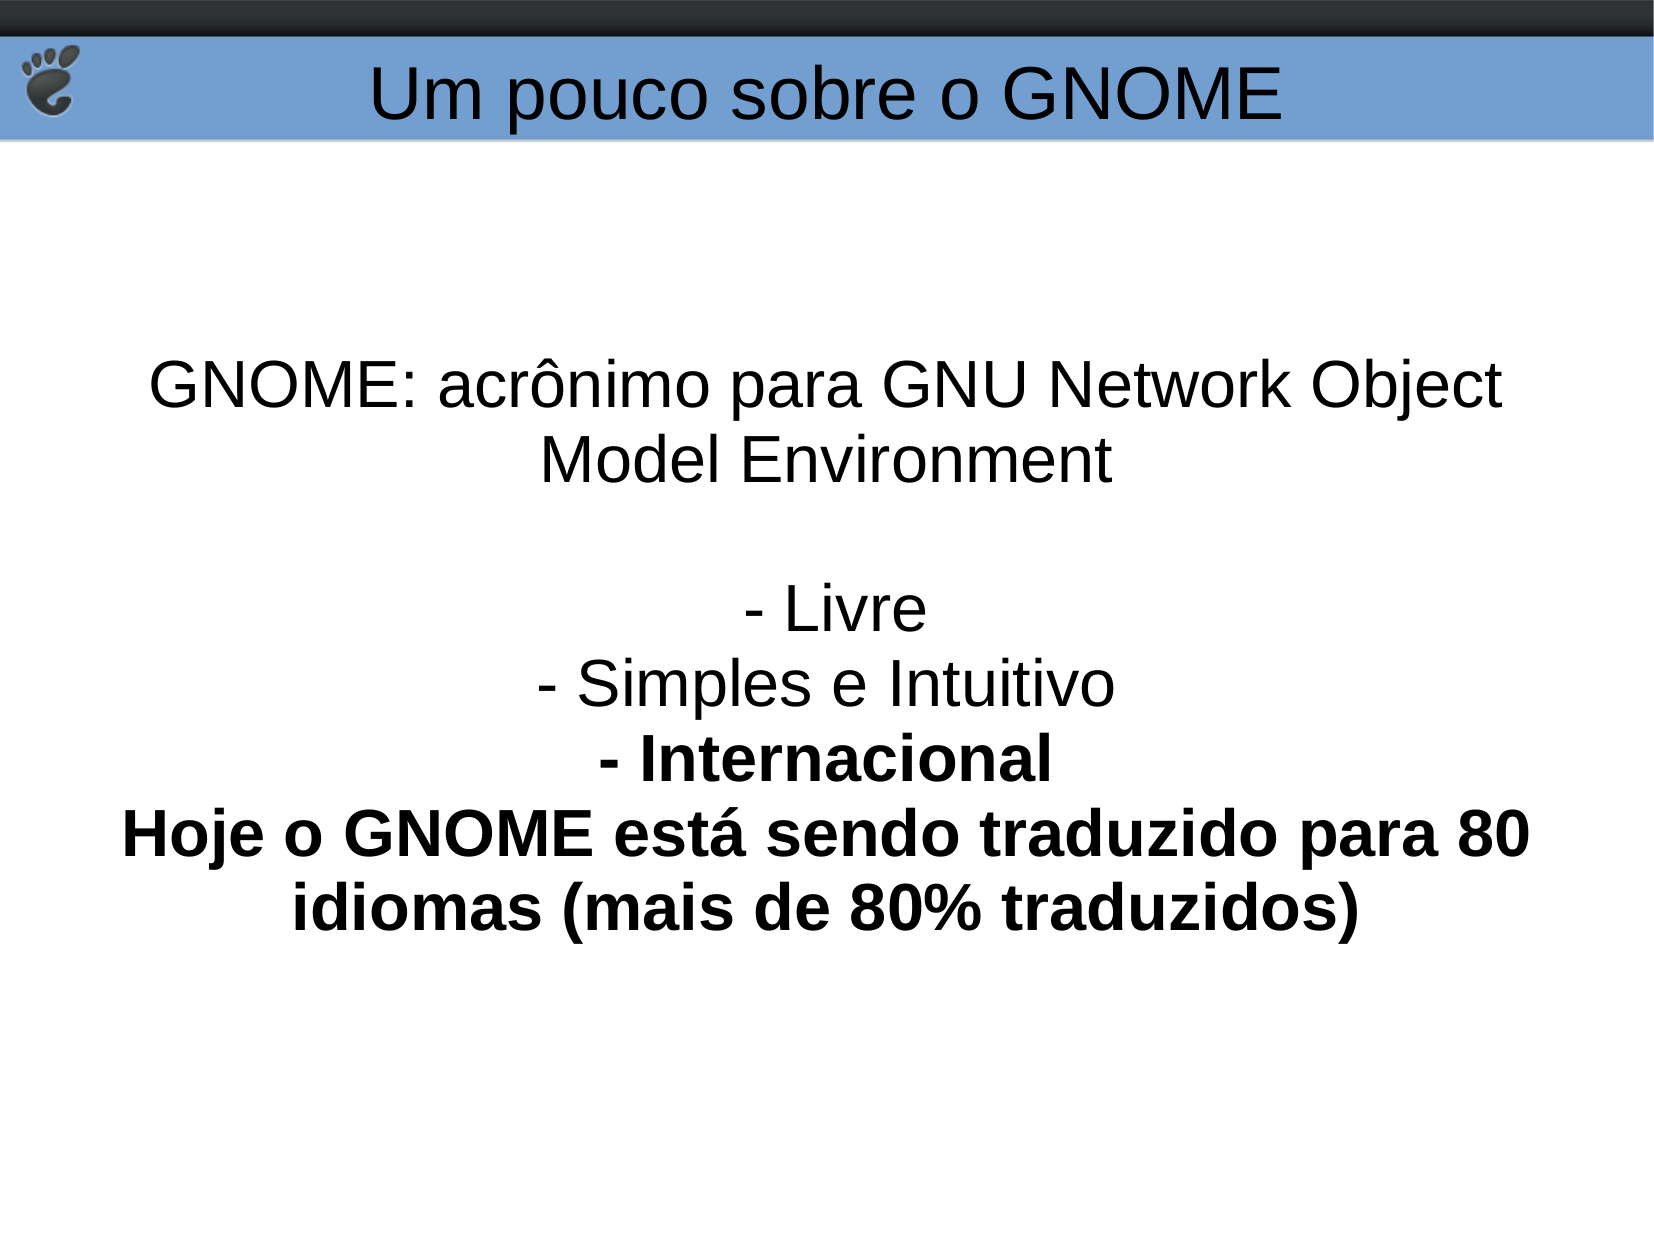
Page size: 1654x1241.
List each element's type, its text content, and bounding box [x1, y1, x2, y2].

title Um pouco sobre o GNOME [82, 0, 1571, 191]
picture [0, 0, 1654, 1241]
subtitle GNOME: acrônimo para GNU Network Object Model Environment - Livre - Simples e Intuitivo - Internacional Hoje o GNOME está sendo traduzido para 80 idiomas (mais de 80% traduzidos) [82, 297, 1571, 1145]
